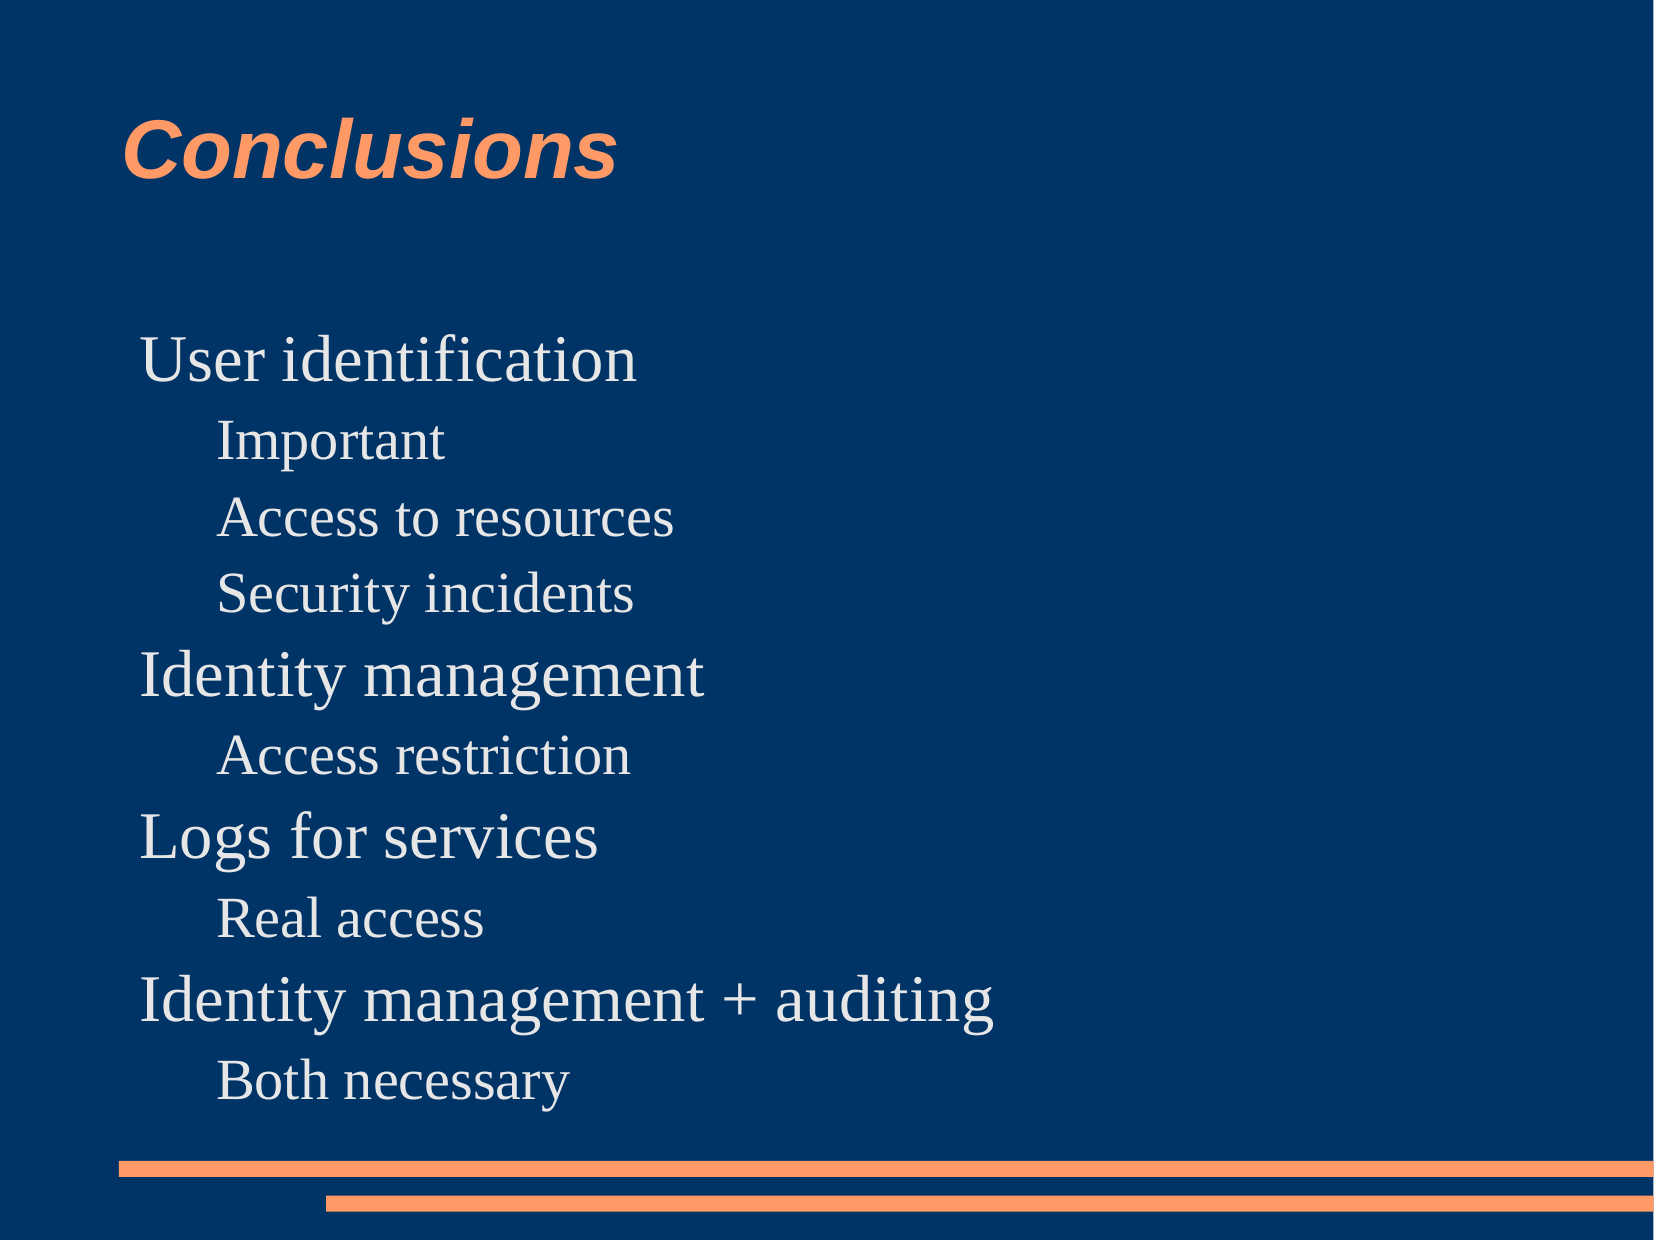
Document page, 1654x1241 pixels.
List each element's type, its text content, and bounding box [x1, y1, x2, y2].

list User identification Important Access to resources Security incidents Identity management Access restriction Logs for services Real access Identity management + auditing Both necessary [121, 322, 1561, 1171]
title Conclusions [121, 46, 1534, 254]
